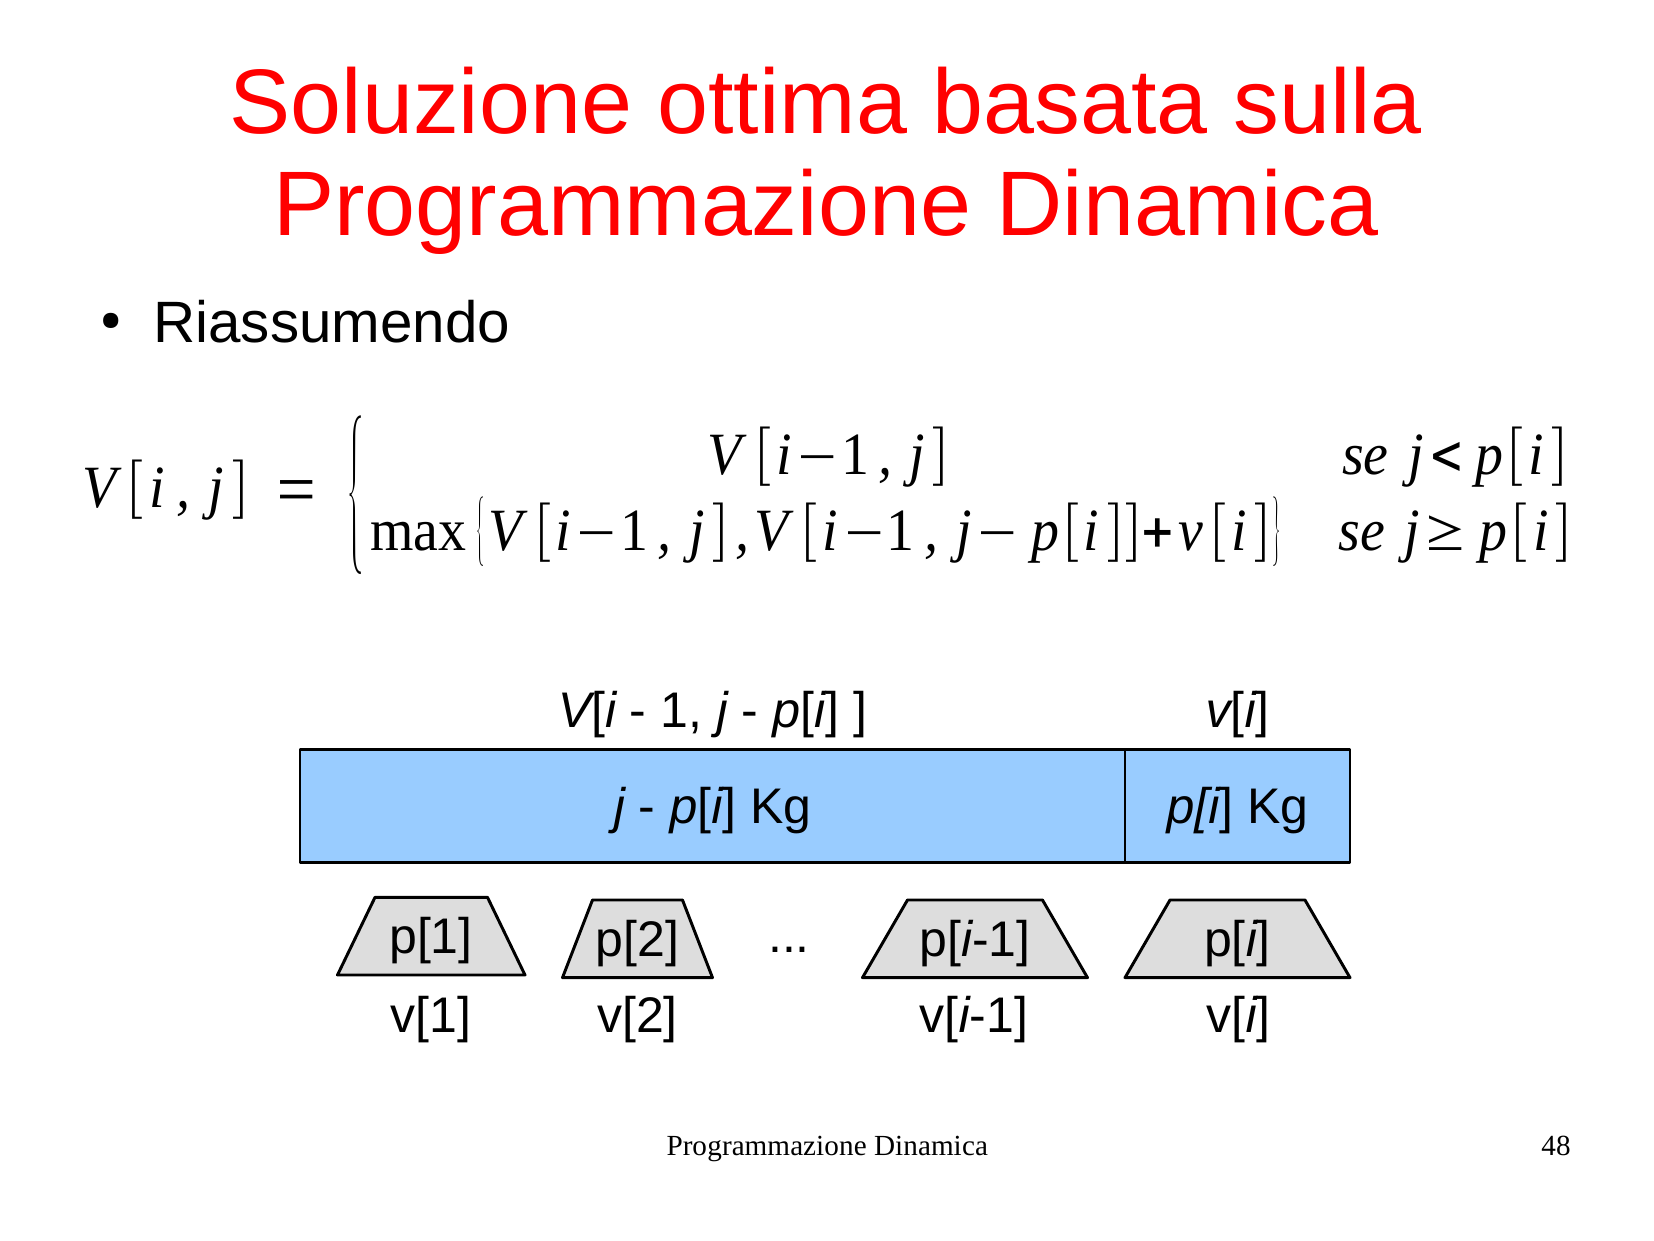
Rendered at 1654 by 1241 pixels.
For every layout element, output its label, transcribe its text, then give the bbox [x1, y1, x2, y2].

list Riassumendo [82, 578, 1571, 1109]
text_box p[1] [337, 897, 526, 976]
text_box p[i-1] [862, 900, 1088, 978]
text_box p[i] [1125, 900, 1351, 978]
text_box v[i-1] [862, 979, 1086, 1051]
title Soluzione ottima basata sulla Programmazione Dinamica [82, 49, 1571, 257]
text_box V[i - 1, j - p[i] ] [300, 675, 1125, 746]
text_box ... [753, 900, 826, 971]
text_box j - p[i] Kg [300, 749, 1125, 863]
list Riassumendo [82, 290, 1571, 412]
text_box v[i] [1164, 979, 1313, 1051]
text_box p[2] [562, 900, 713, 978]
text_box v[i] [1125, 675, 1351, 746]
text_box v[2] [562, 979, 713, 1051]
text_box v[1] [337, 979, 526, 1051]
text_box p[i] Kg [1125, 749, 1351, 863]
chart [76, 412, 1578, 578]
